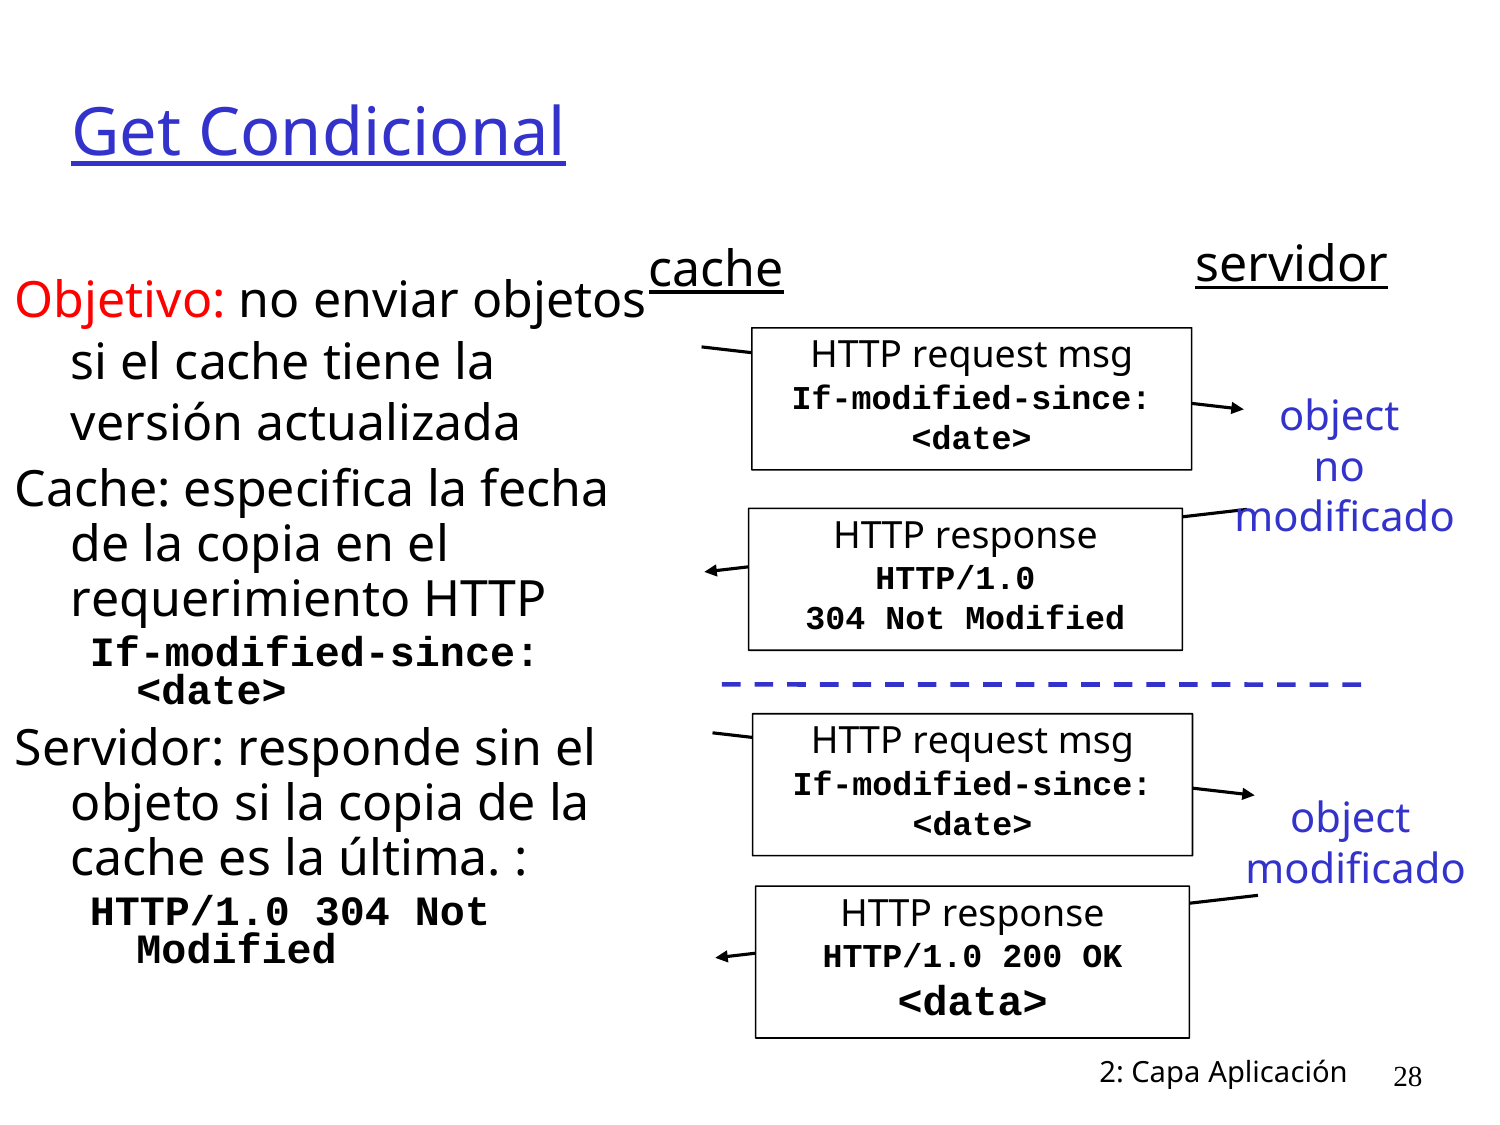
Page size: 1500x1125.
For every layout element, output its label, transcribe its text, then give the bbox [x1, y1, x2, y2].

list Objetivo: no enviar objetos si el cache tiene la versión actualizada Cache: especifica la fecha de la copia en el requerimiento HTTP If-modified-since: <date> Servidor: responde sin el objeto si la copia de la cache es la última. : HTTP/1.0 304 Not Modified [0, 260, 664, 995]
text_box [748, 645, 1183, 651]
text_box HTTP response HTTP/1.0 304 Not Modified [748, 508, 1183, 645]
text_box HTTP request msg If-modified-since: <date> [751, 327, 1192, 464]
text_box cache [633, 235, 800, 306]
text_box object no modificado [1219, 387, 1470, 548]
text_box [751, 464, 1192, 470]
text_box HTTP response HTTP/1.0 200 OK <data> [755, 886, 1190, 1032]
text_box servidor [1180, 230, 1404, 301]
text_box [755, 1032, 1190, 1039]
text_box [752, 850, 1193, 856]
title Get Condicional [56, 37, 1363, 225]
text_box HTTP request msg If-modified-since: <date> [752, 713, 1193, 850]
text_box object modificado [1230, 788, 1481, 900]
